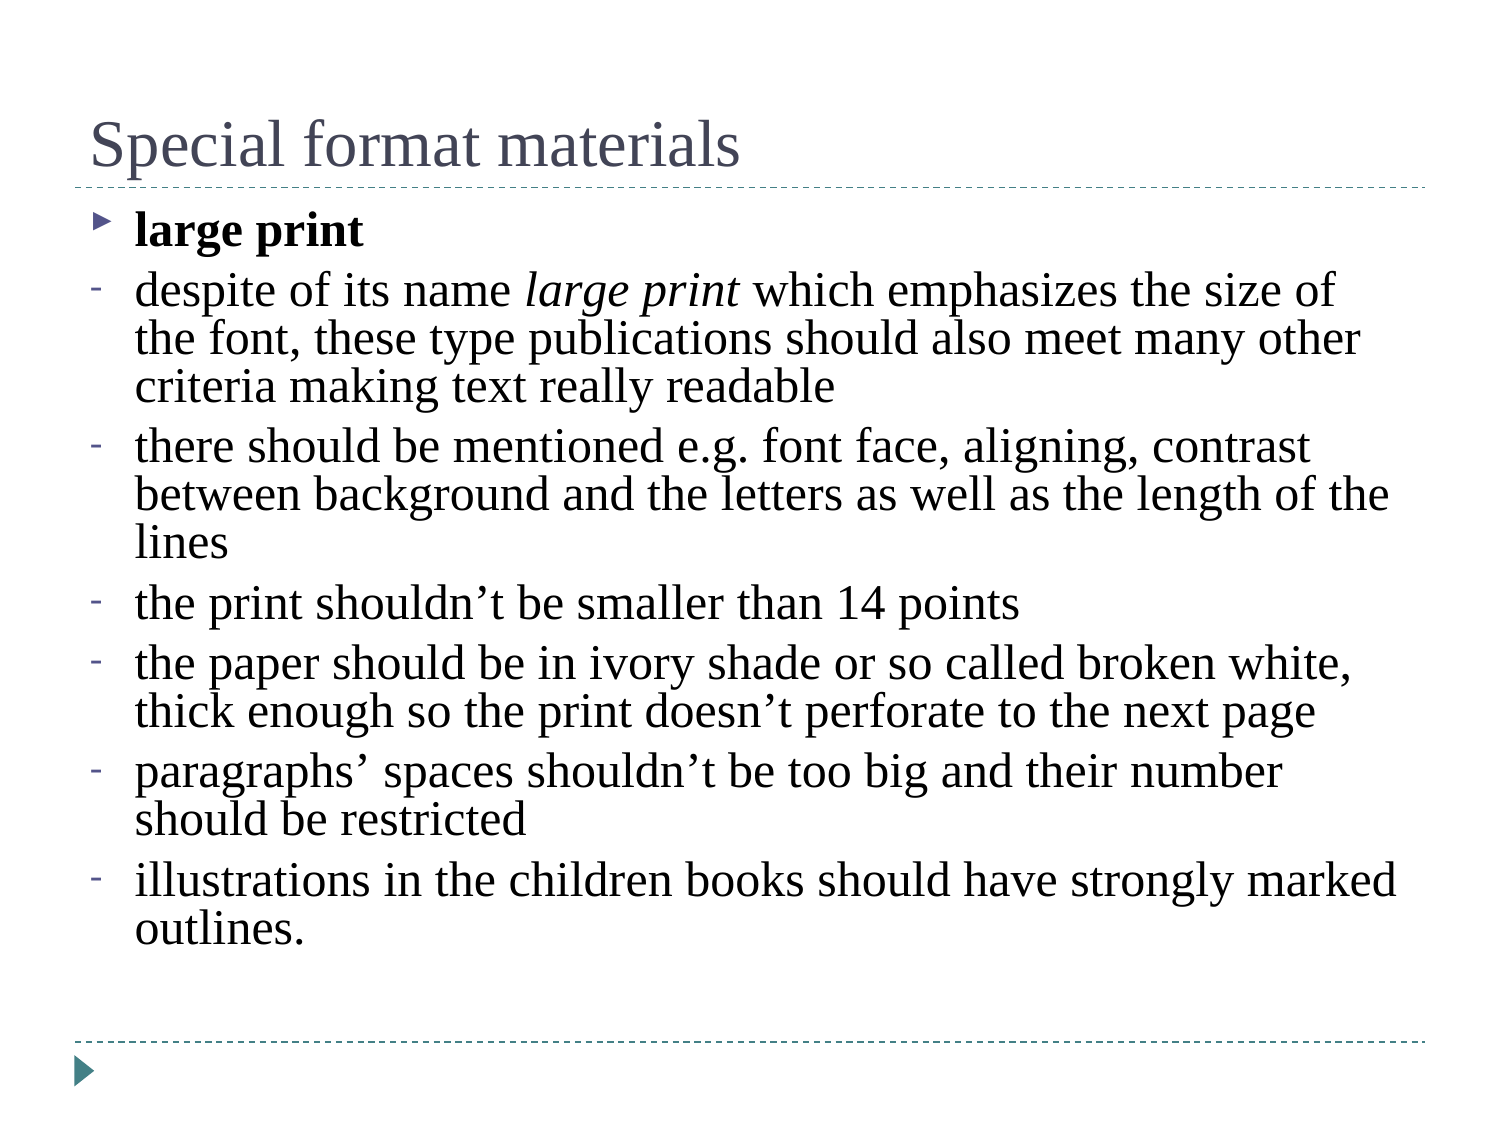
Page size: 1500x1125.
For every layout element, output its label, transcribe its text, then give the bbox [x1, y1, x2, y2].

title Special format materials [75, 24, 1426, 188]
list large print despite of its name large print which emphasizes the size of the font, these type publications should also meet many other criteria making text really readable there should be mentioned e.g. font face, aligning, contrast between background and the letters as well as the length of the lines the print shouldn’t be smaller than 14 points the paper should be in ivory shade or so called broken white, thick enough so the print doesn’t perforate to the next page paragraphs’ spaces shouldn’t be too big and their number should be restricted illustrations in the children books should have strongly marked outlines. [75, 200, 1426, 1083]
